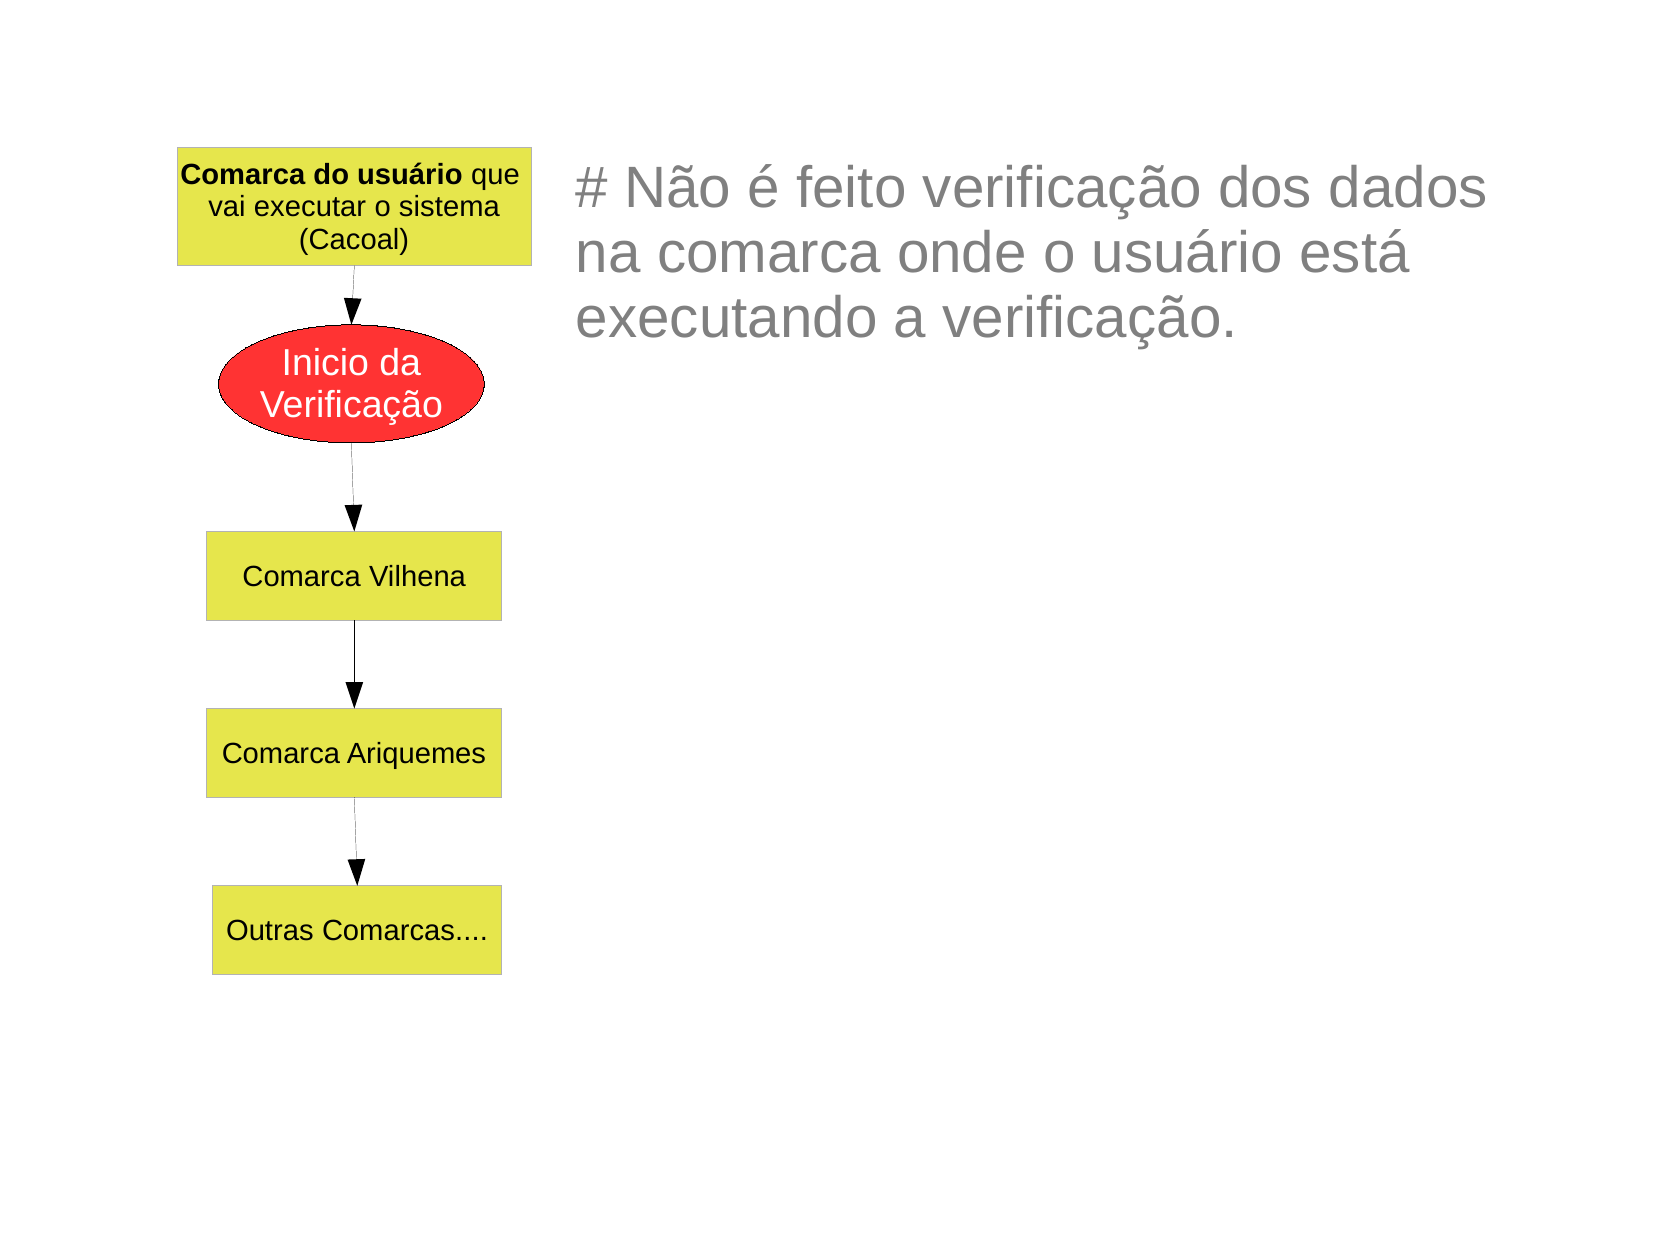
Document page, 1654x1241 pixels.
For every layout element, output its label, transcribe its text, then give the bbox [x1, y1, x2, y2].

text_box Comarca Ariquemes [206, 708, 502, 798]
text_box # Não é feito verificação dos dados na comarca onde o usuário está executando a verificação. [561, 147, 1654, 357]
text_box Comarca do usuário que vai executar o sistema (Cacoal) [177, 147, 532, 266]
text_box Outras Comarcas.... [212, 885, 502, 975]
text_box Comarca Vilhena [206, 531, 502, 621]
text_box Inicio da Verificação [218, 324, 485, 443]
